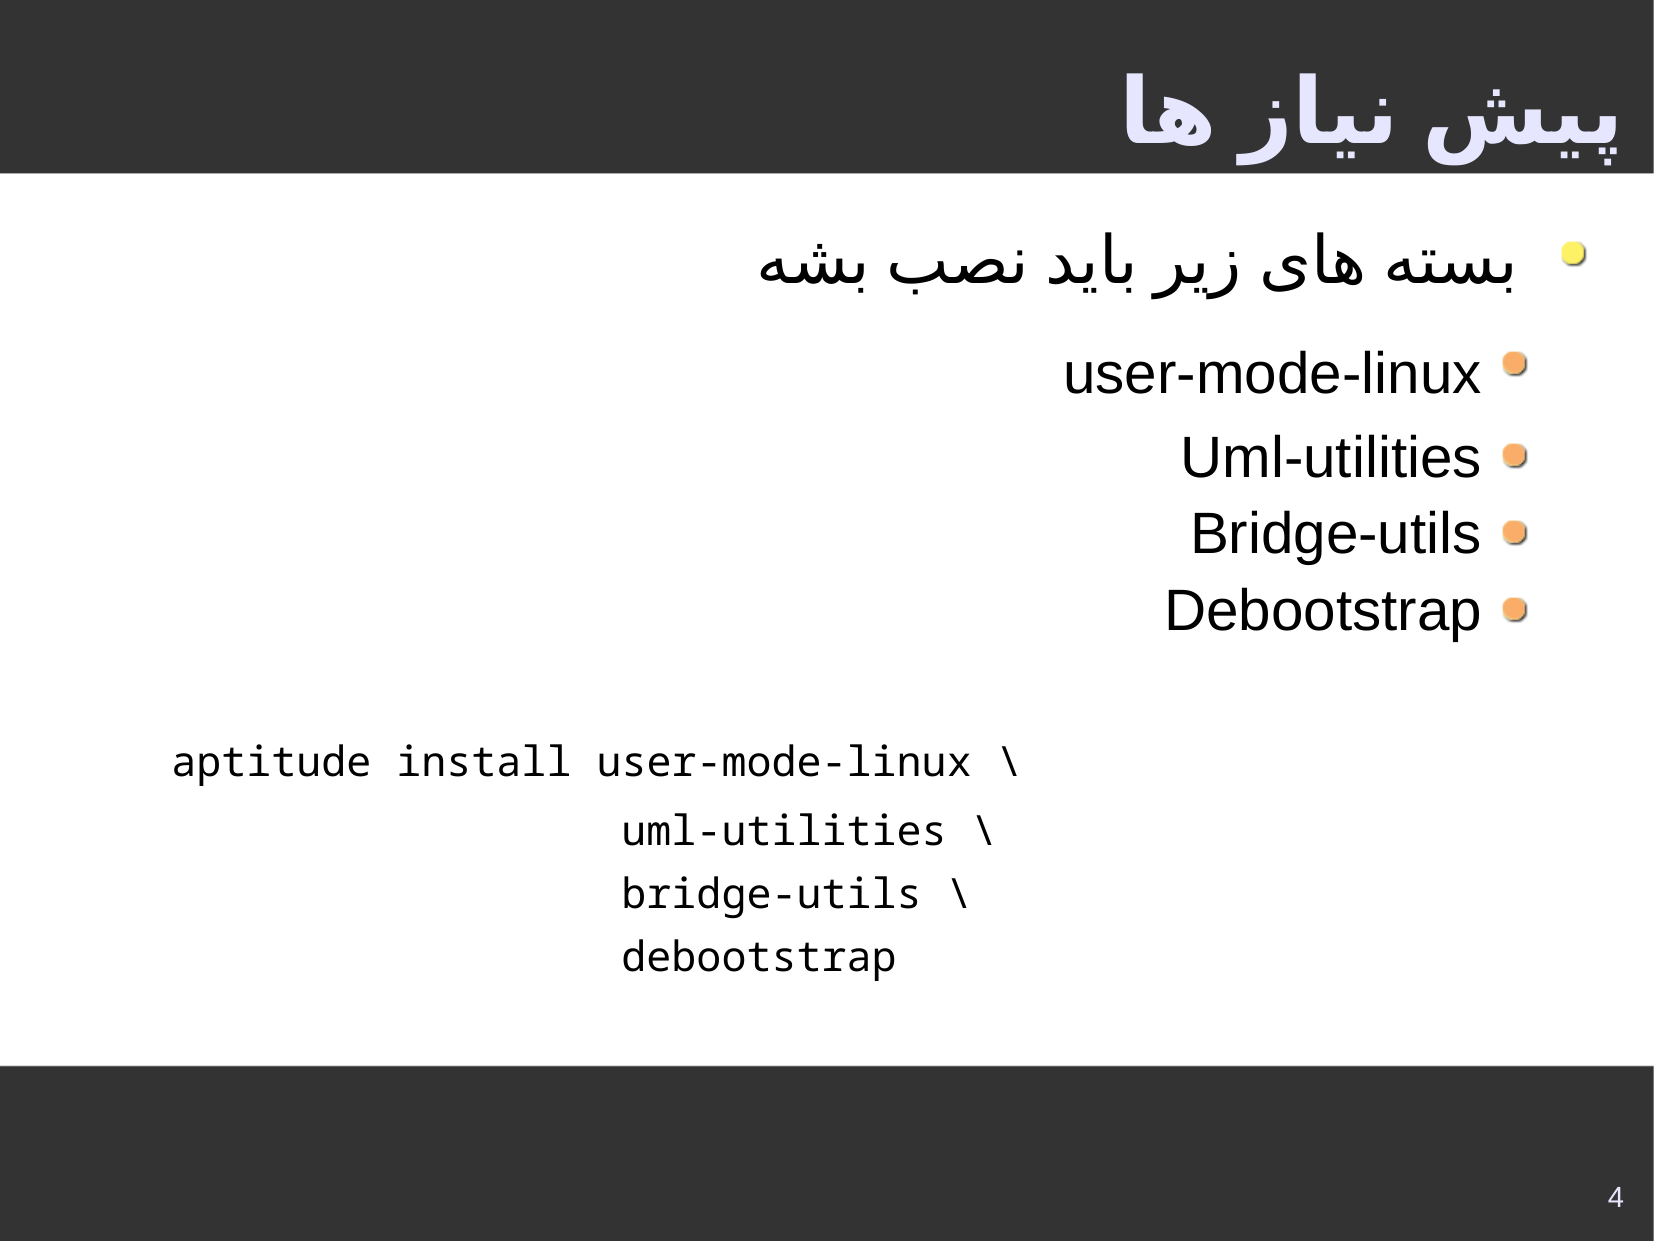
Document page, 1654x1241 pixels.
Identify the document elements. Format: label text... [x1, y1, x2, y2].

list بسته های زیر باید نصب بشه user-mode-linux Uml-utilities Bridge-utils Debootstrap aptitude install user-mode-linux \ uml-utilities \ bridge-utils \ debootstrap [29, 206, 1625, 1034]
title پیش نیاز ها [29, 0, 1625, 206]
picture [0, 0, 1654, 1241]
